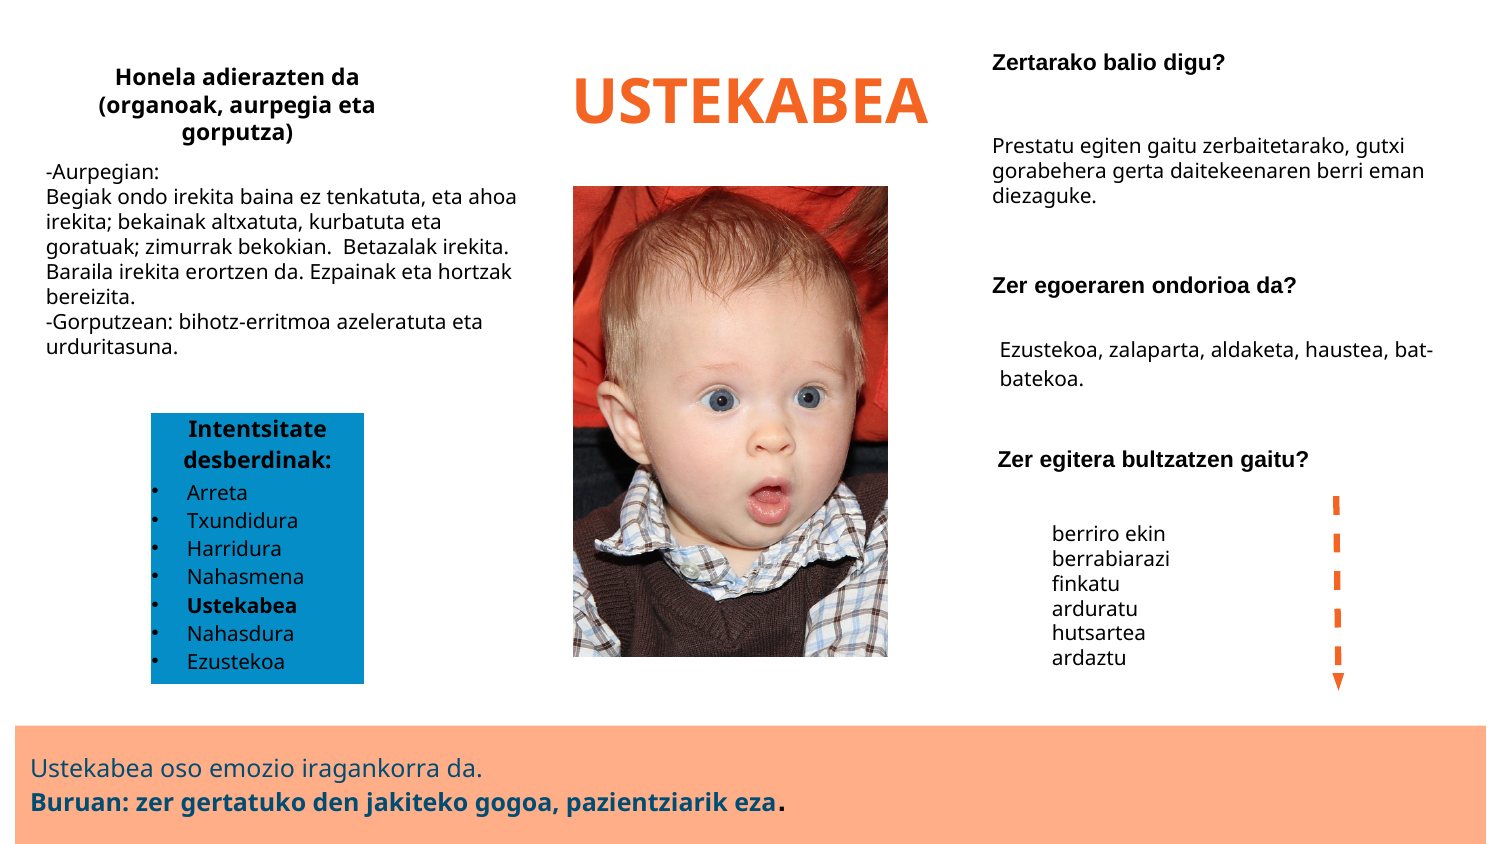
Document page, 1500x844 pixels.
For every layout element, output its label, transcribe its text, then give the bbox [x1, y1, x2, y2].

text_box Ustekabea oso emozio iragankorra da. Buruan: zer gertatuko den jakiteko gogoa, pazientziarik eza. [15, 725, 1486, 844]
text_box Ezustekoa, zalaparta, aldaketa, haustea, bat-batekoa. [984, 315, 1477, 408]
picture [573, 186, 888, 658]
text_box Zertarako balio digu? [977, 32, 1470, 83]
text_box Zer egoeraren ondorioa da? [977, 253, 1470, 316]
title USTEKABEA [545, 46, 955, 128]
text_box Zer egitera bultzatzen gaitu? [982, 412, 1475, 505]
text_box Prestatu egiten gaitu zerbaitetarako, gutxi gorabehera gerta daitekeenaren berri eman diezaguke. [977, 86, 1470, 253]
table_header Intentsitate desberdinak: [151, 413, 364, 478]
text_box Honela adierazten da (organoak, aurpegia eta gorputza) [47, 47, 428, 141]
text_box berriro ekin berrabiarazi finkatu arduratu hutsartea ardaztu [1036, 505, 1242, 683]
text_box -Aurpegian: Begiak ondo irekita baina ez tenkatuta, eta ahoa irekita; bekainak altxatuta, kurbatuta eta goratuak; zimurrak bekokian. Betazalak irekita. Baraila irekita erortzen da. Ezpainak eta hortzak bereizita. -Gorputzean: bihotz-erritmoa azeleratuta eta urduritasuna. [30, 141, 553, 377]
table_cell Arreta Txundidura Harridura Nahasmena Ustekabea Nahasdura Ezustekoa [151, 478, 364, 684]
